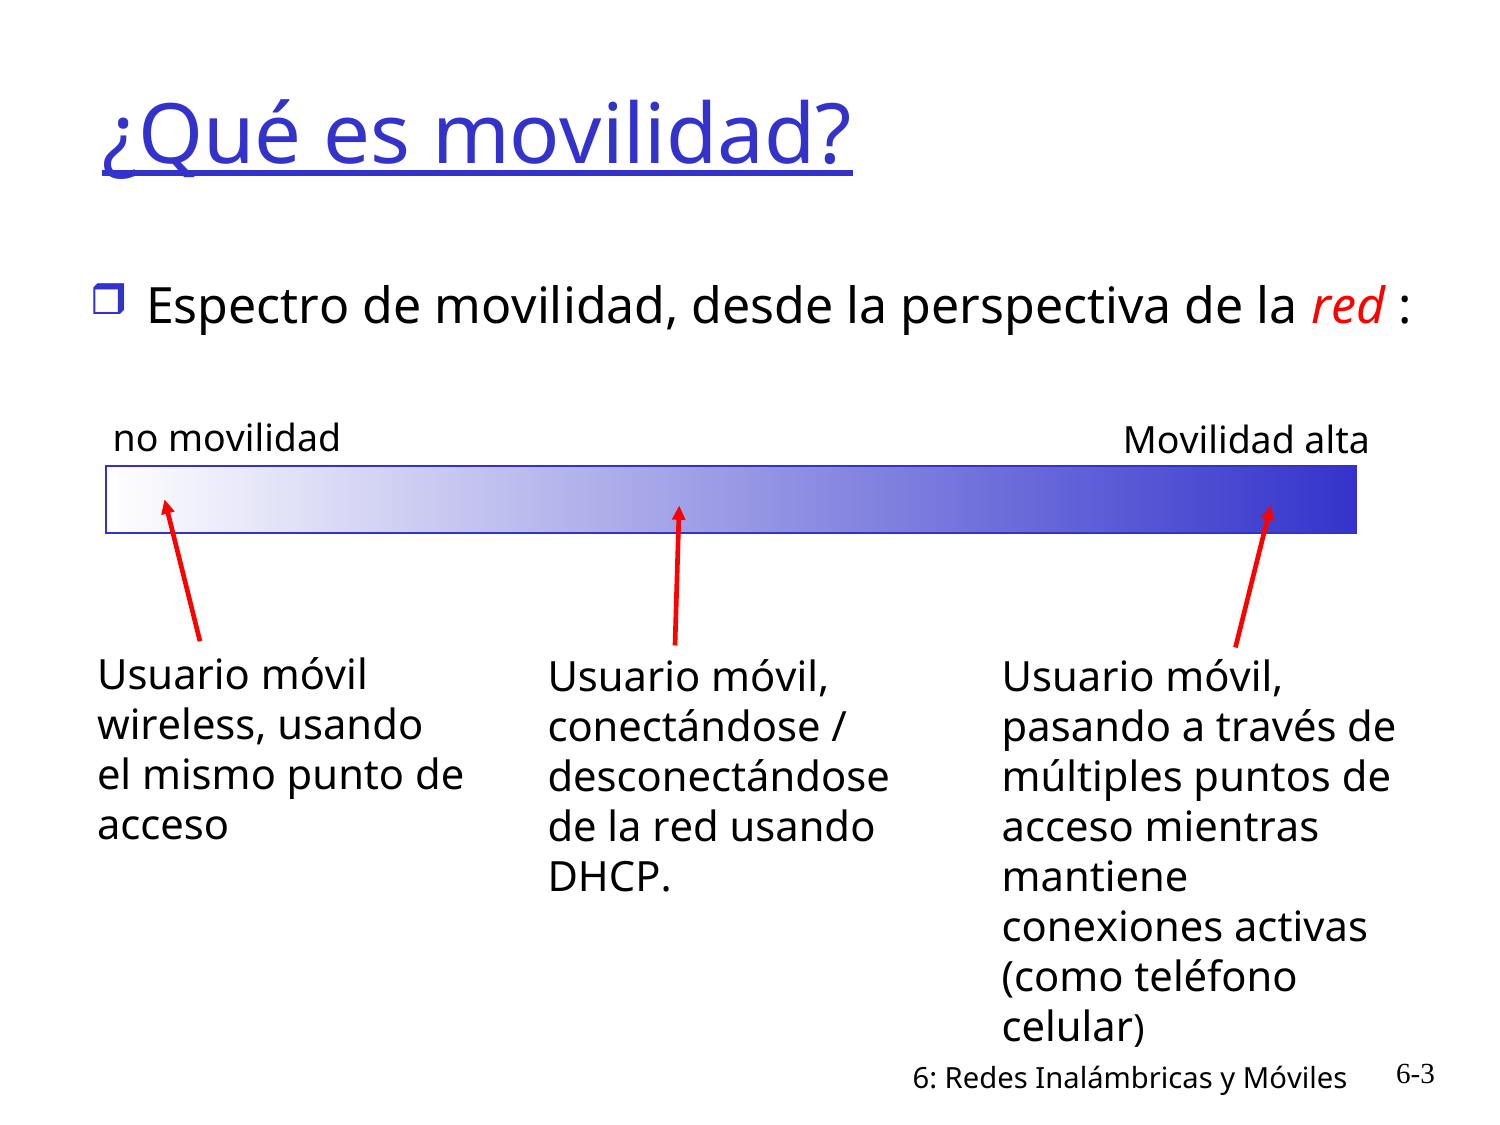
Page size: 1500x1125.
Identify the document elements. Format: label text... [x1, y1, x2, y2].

text_box Usuario móvil, pasando a través de múltiples puntos de acceso mientras mantiene conexiones activas (como teléfono celular) [986, 641, 1429, 1058]
text_box Usuario móvil wireless, usando el mismo punto de acceso [82, 639, 480, 856]
text_box no movilidad [97, 406, 357, 467]
list Espectro de movilidad, desde la perspectiva de la red : [75, 262, 1434, 395]
text_box [106, 466, 1357, 533]
title ¿Qué es movilidad? [87, 37, 1363, 225]
text_box Usuario móvil, conectándose / desconectándose de la red usando DHCP. [532, 642, 932, 908]
text_box Movilidad alta [1108, 408, 1385, 469]
